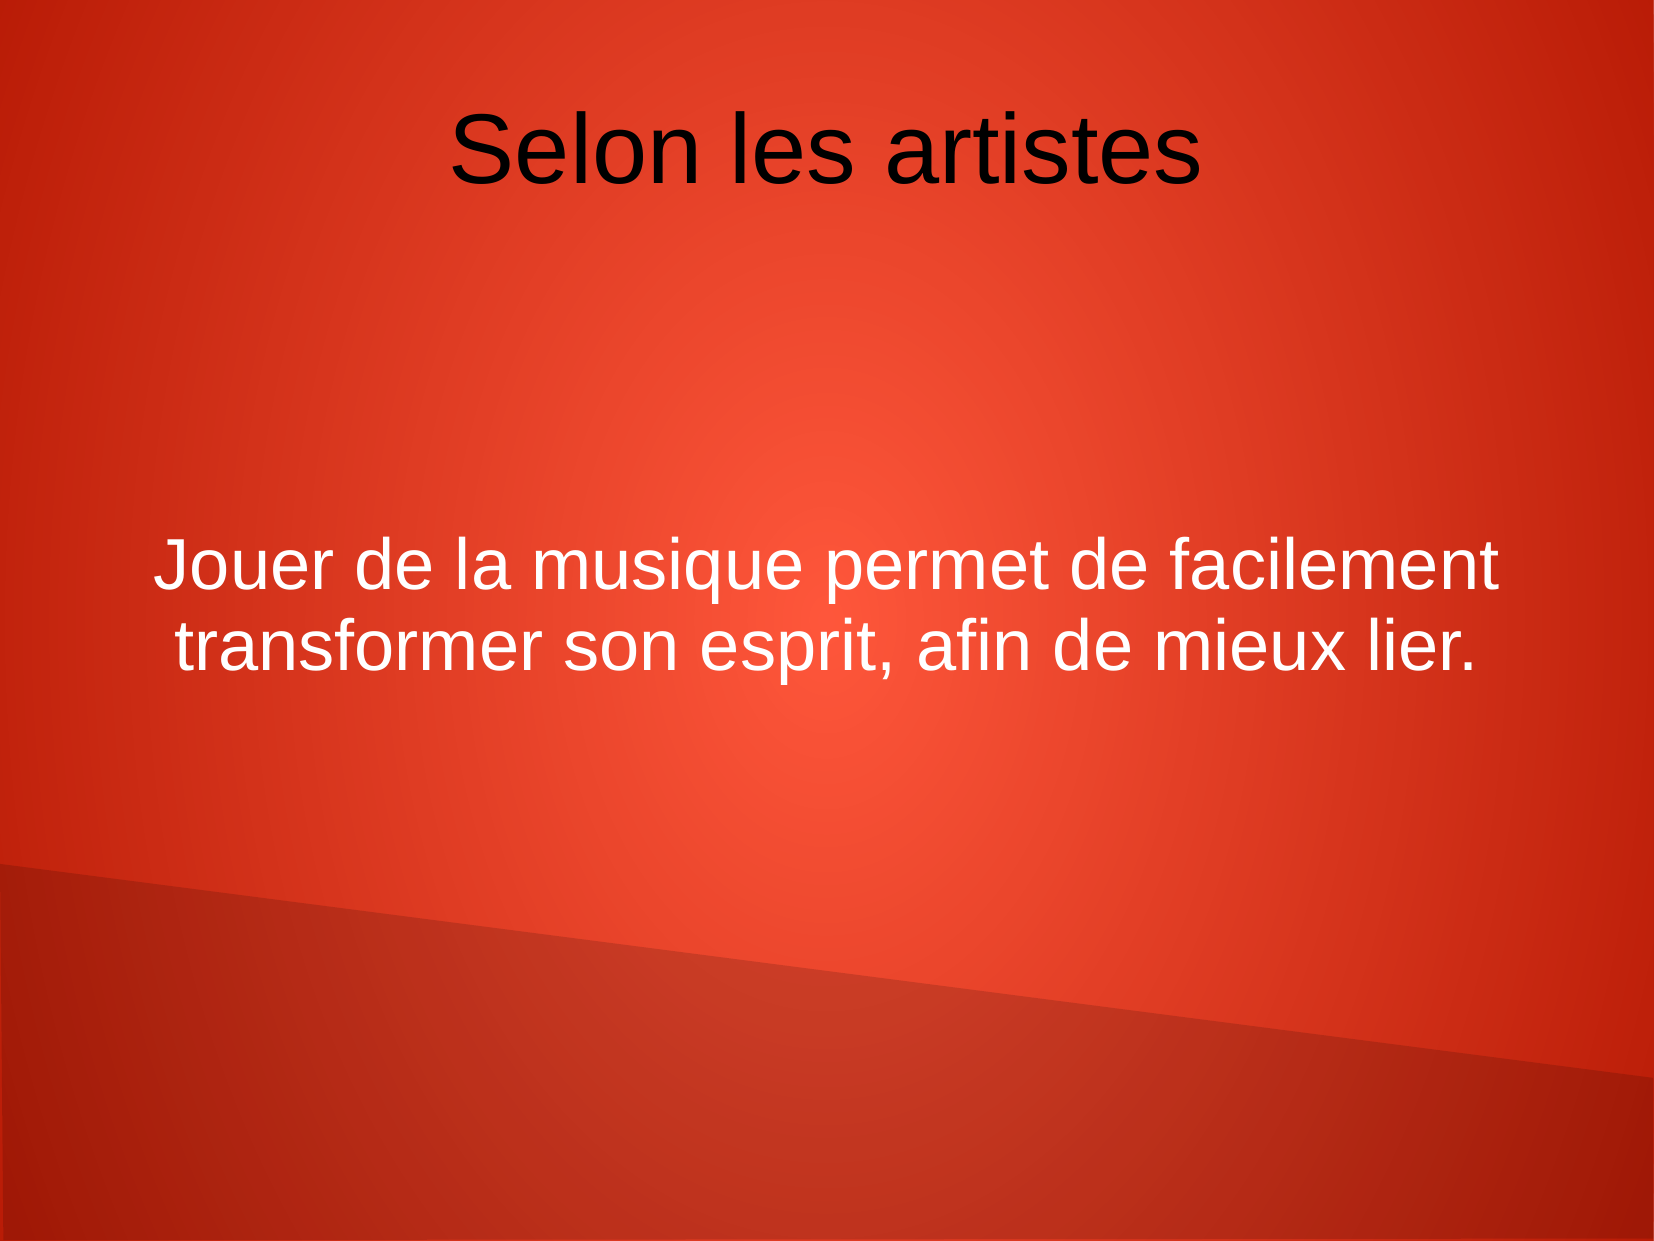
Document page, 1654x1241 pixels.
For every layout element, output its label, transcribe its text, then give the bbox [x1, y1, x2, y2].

list Jouer de la musique permet de facilement transformer son esprit, afin de mieux lier. [82, 299, 1571, 1019]
title Selon les artistes [82, 47, 1571, 252]
